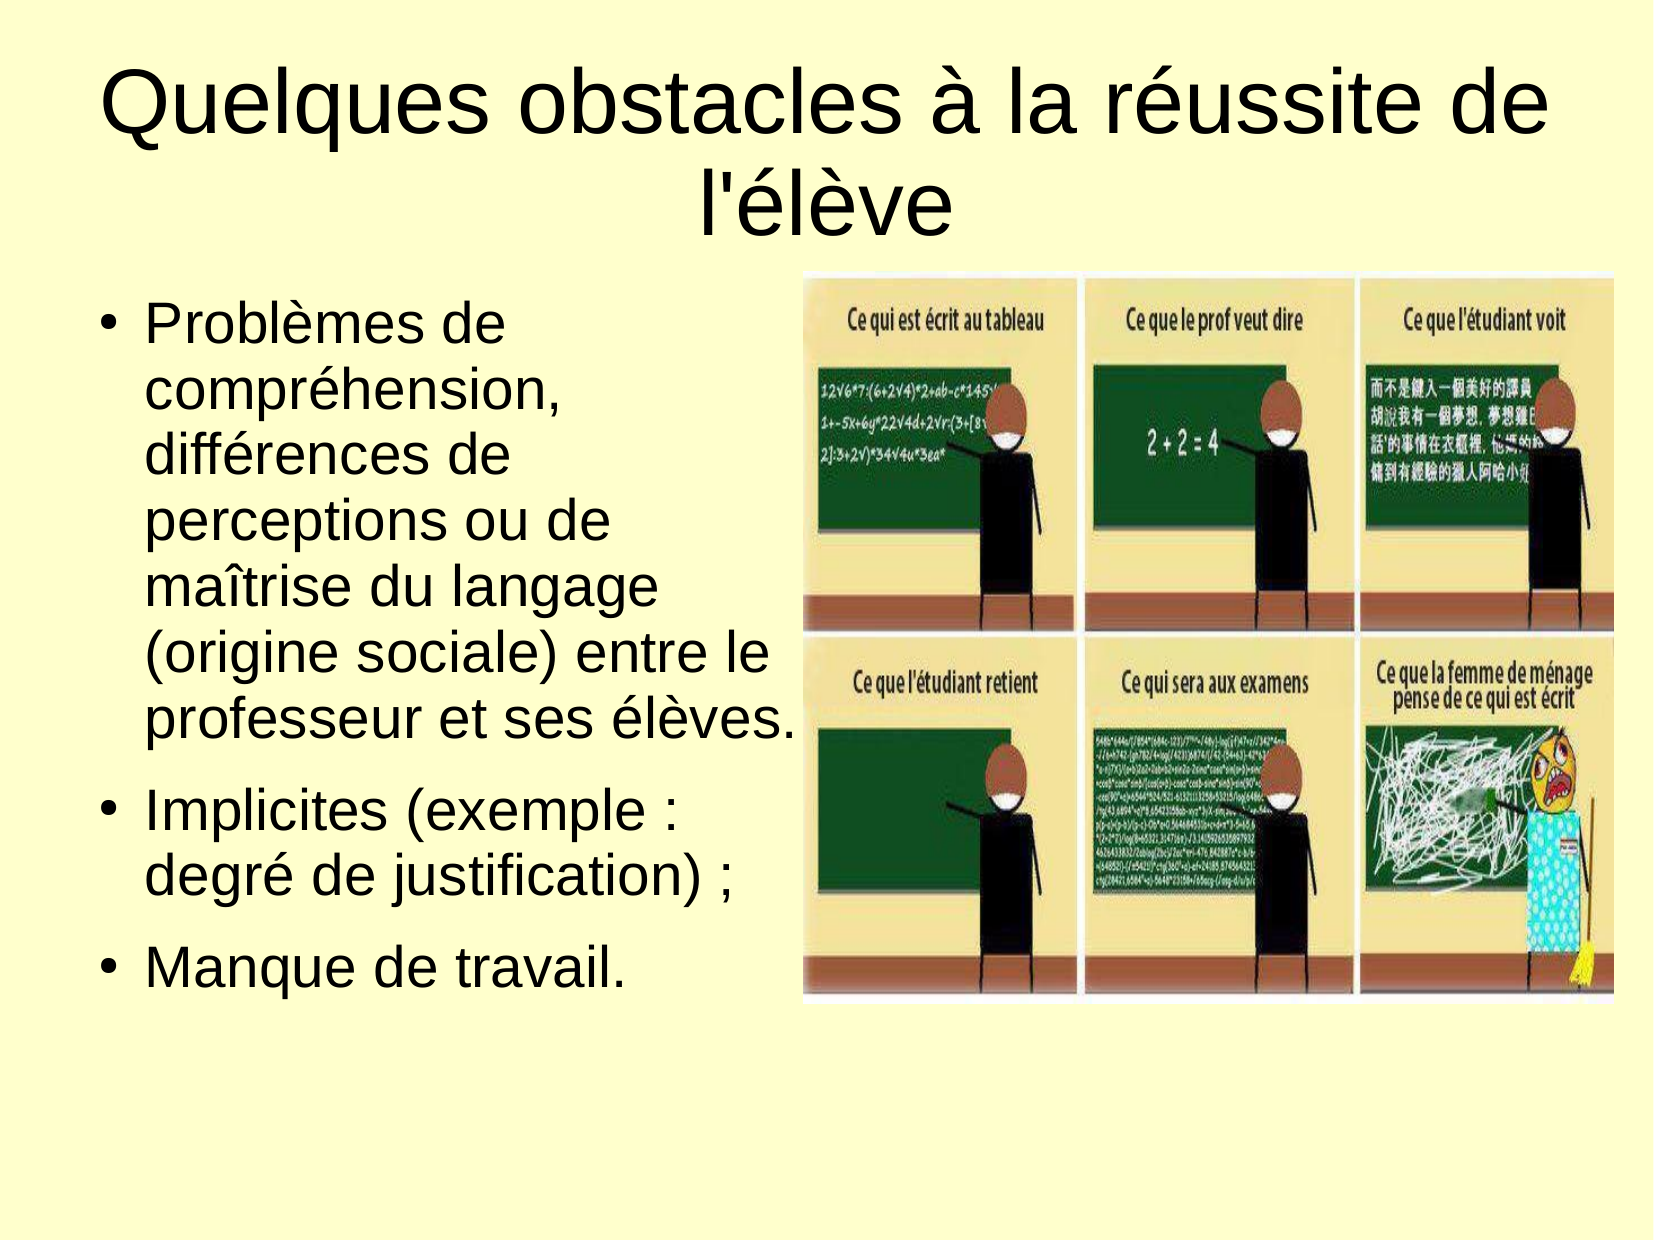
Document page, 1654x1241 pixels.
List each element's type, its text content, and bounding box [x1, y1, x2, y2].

list Problèmes de compréhension, différences de perceptions ou de maîtrise du langage (origine sociale) entre le professeur et ses élèves. Implicites (exemple : degré de justification) ; Manque de travail. [82, 290, 809, 1010]
title Quelques obstacles à la réussite de l'élève [82, 49, 1571, 257]
picture [803, 271, 1614, 1004]
